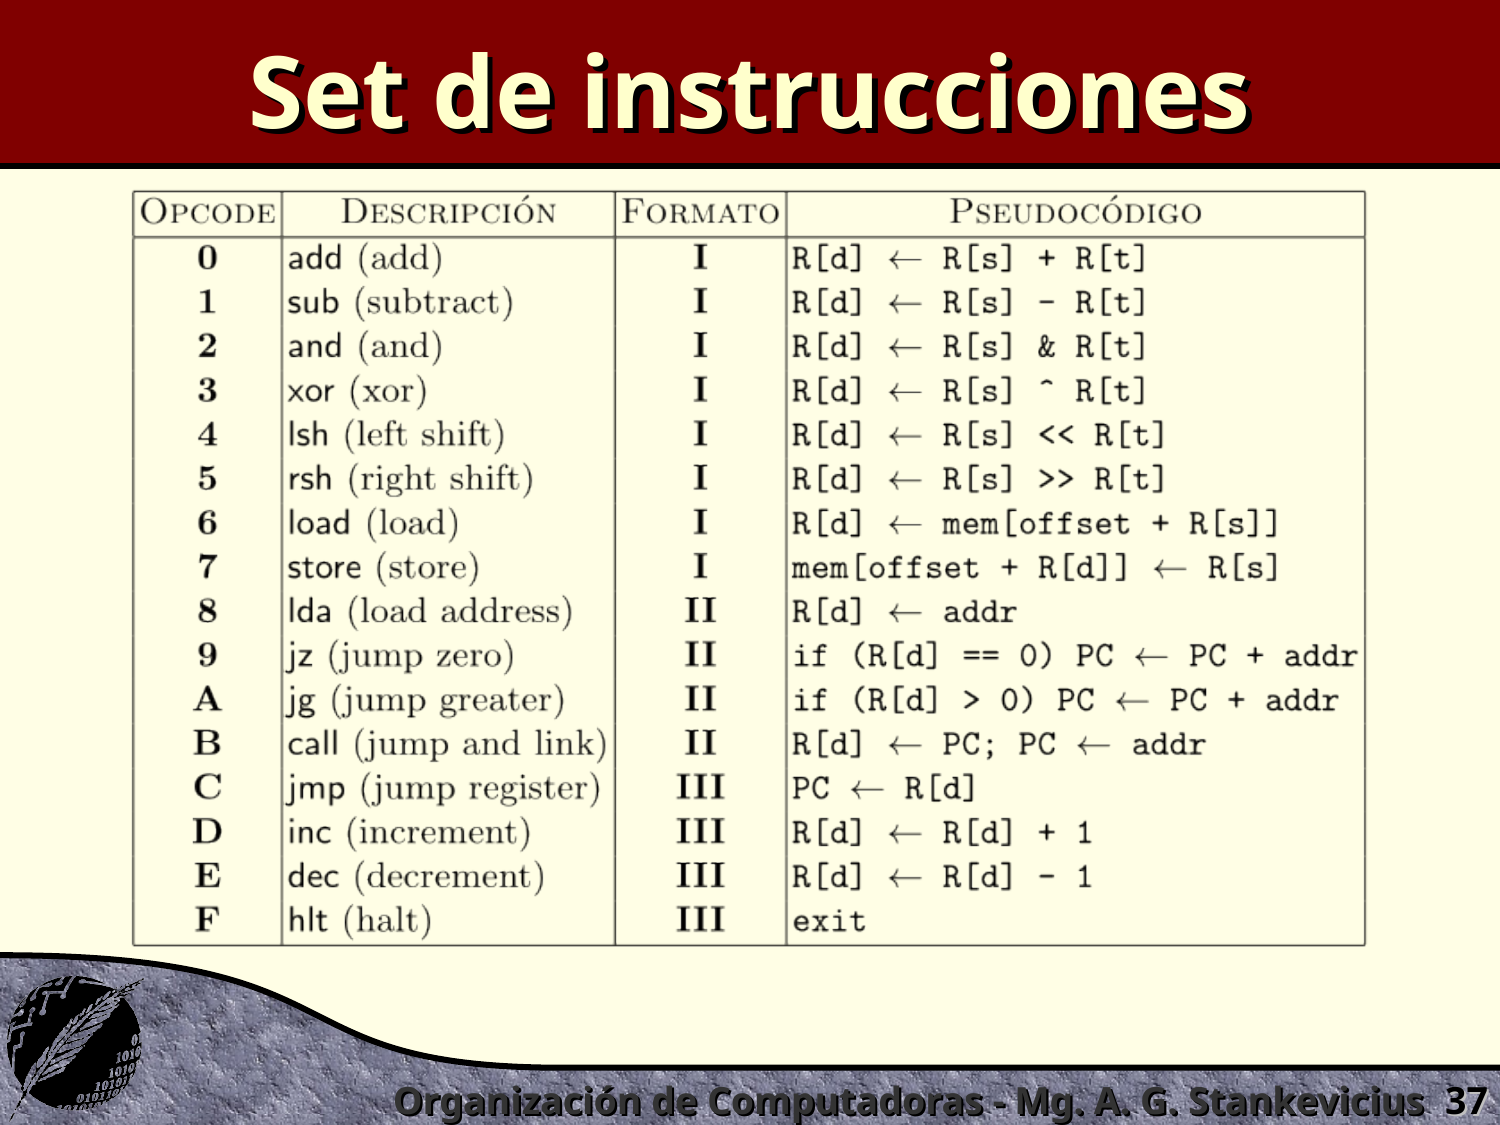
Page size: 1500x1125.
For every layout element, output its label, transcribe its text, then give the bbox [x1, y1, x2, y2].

picture [802, 1100, 806, 1110]
picture [448, 1100, 455, 1110]
title Set de instrucciones [15, 5, 1485, 160]
picture [125, 184, 1375, 956]
picture [1058, 1100, 1065, 1110]
picture [0, 959, 1500, 1125]
